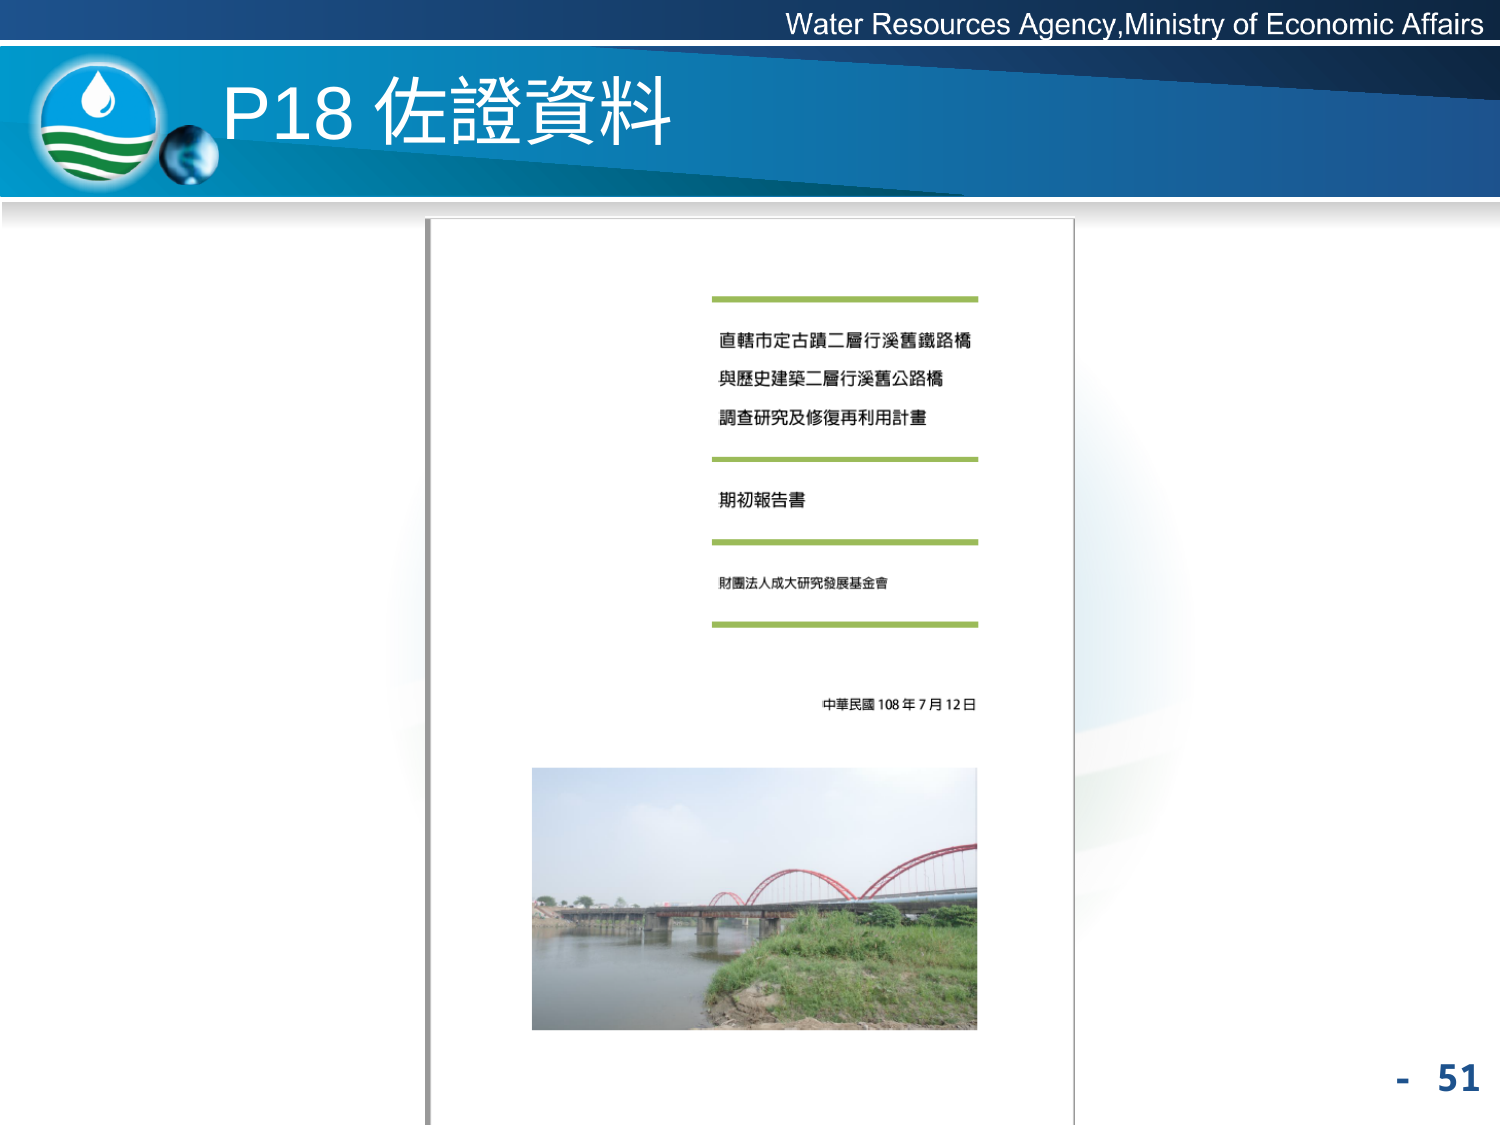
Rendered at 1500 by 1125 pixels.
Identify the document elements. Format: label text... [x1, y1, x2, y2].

picture [785, 2, 1484, 42]
picture [383, 216, 1198, 1125]
title P18佐證資料 [206, 38, 1247, 181]
picture [30, 55, 206, 192]
